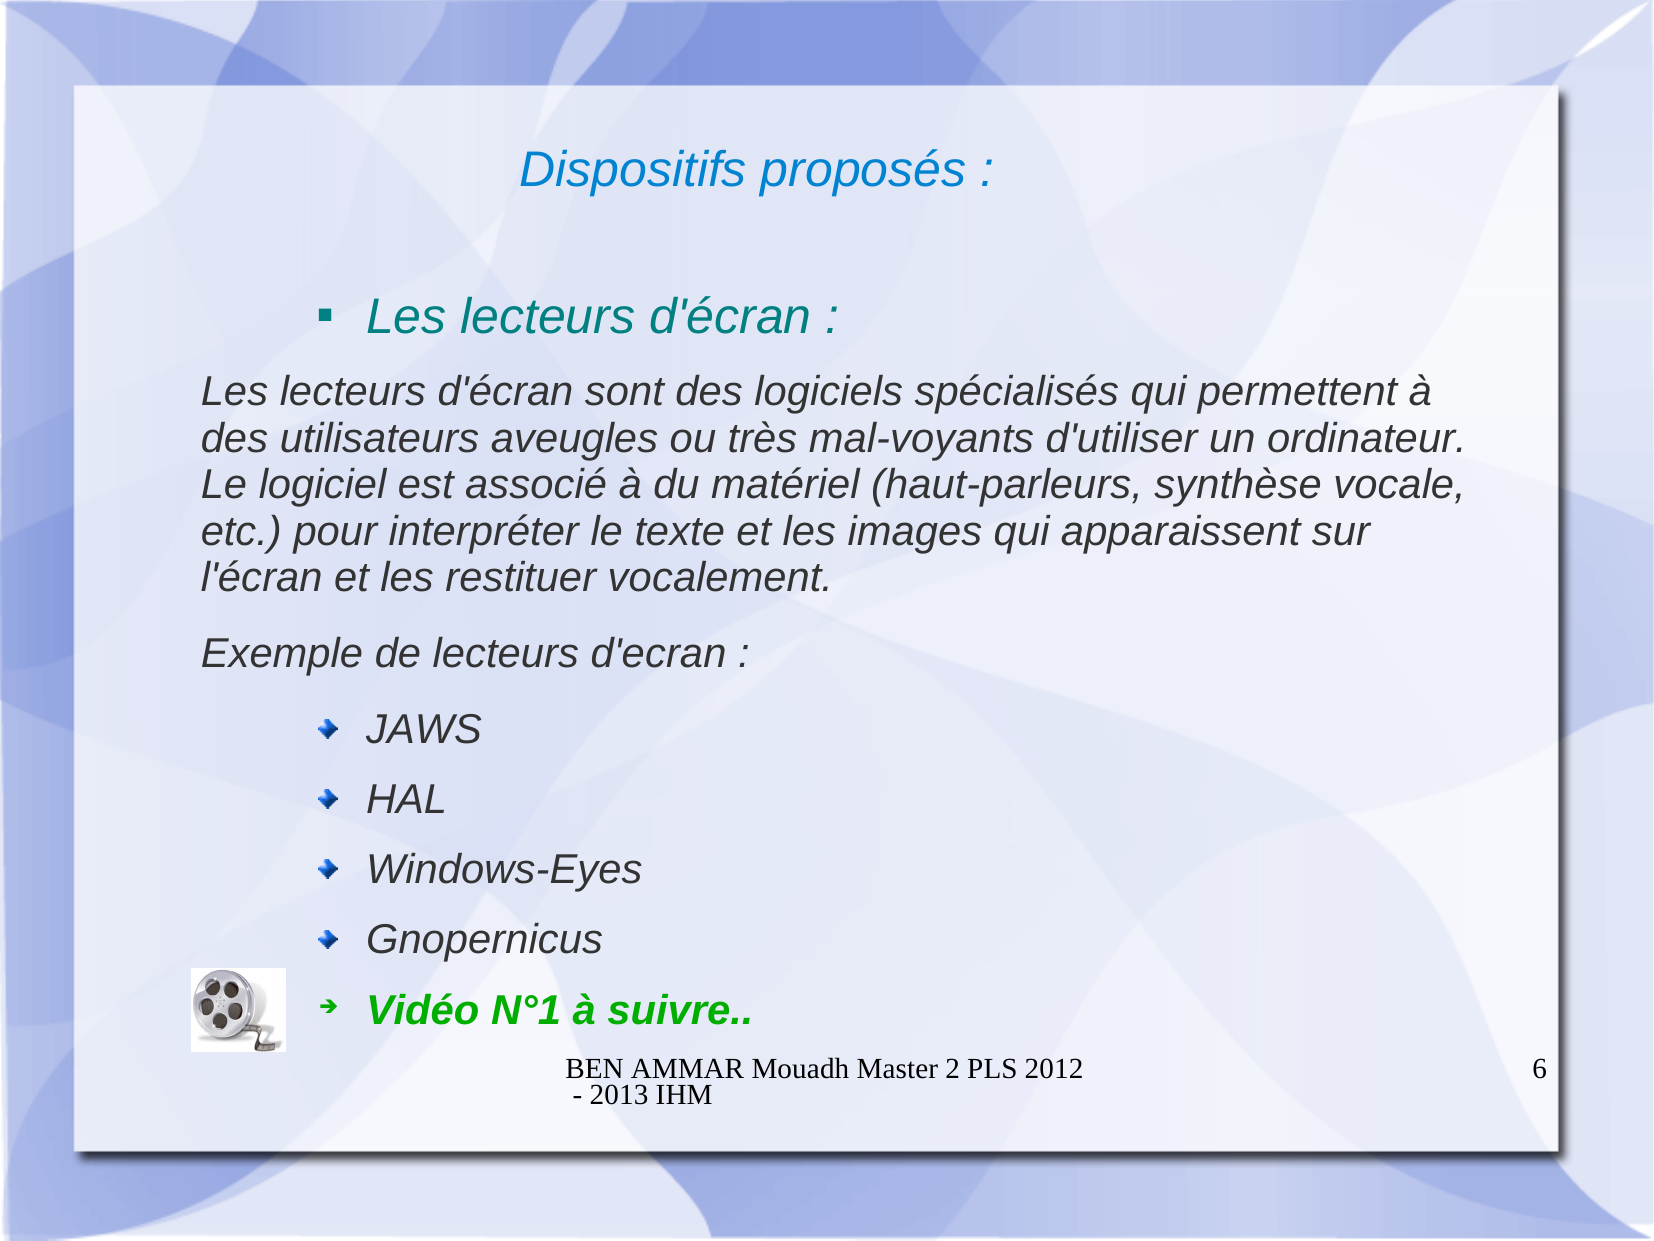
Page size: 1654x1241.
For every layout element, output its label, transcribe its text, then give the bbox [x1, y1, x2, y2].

list Dispositifs proposés : Les lecteurs d'écran : Les lecteurs d'écran sont des logiciels spécialisés qui permettent à des utilisateurs aveugles ou très mal-voyants d'utiliser un ordinateur. Le logiciel est associé à du matériel (haut-parleurs, synthèse vocale, etc.) pour interpréter le texte et les images qui apparaissent sur l'écran et les restituer vocalement. Exemple de lecteurs d'ecran : JAWS HAL Windows-Eyes Gnopernicus Vidéo N°1 à suivre.. [129, 141, 1489, 1132]
picture [0, 0, 1654, 1241]
